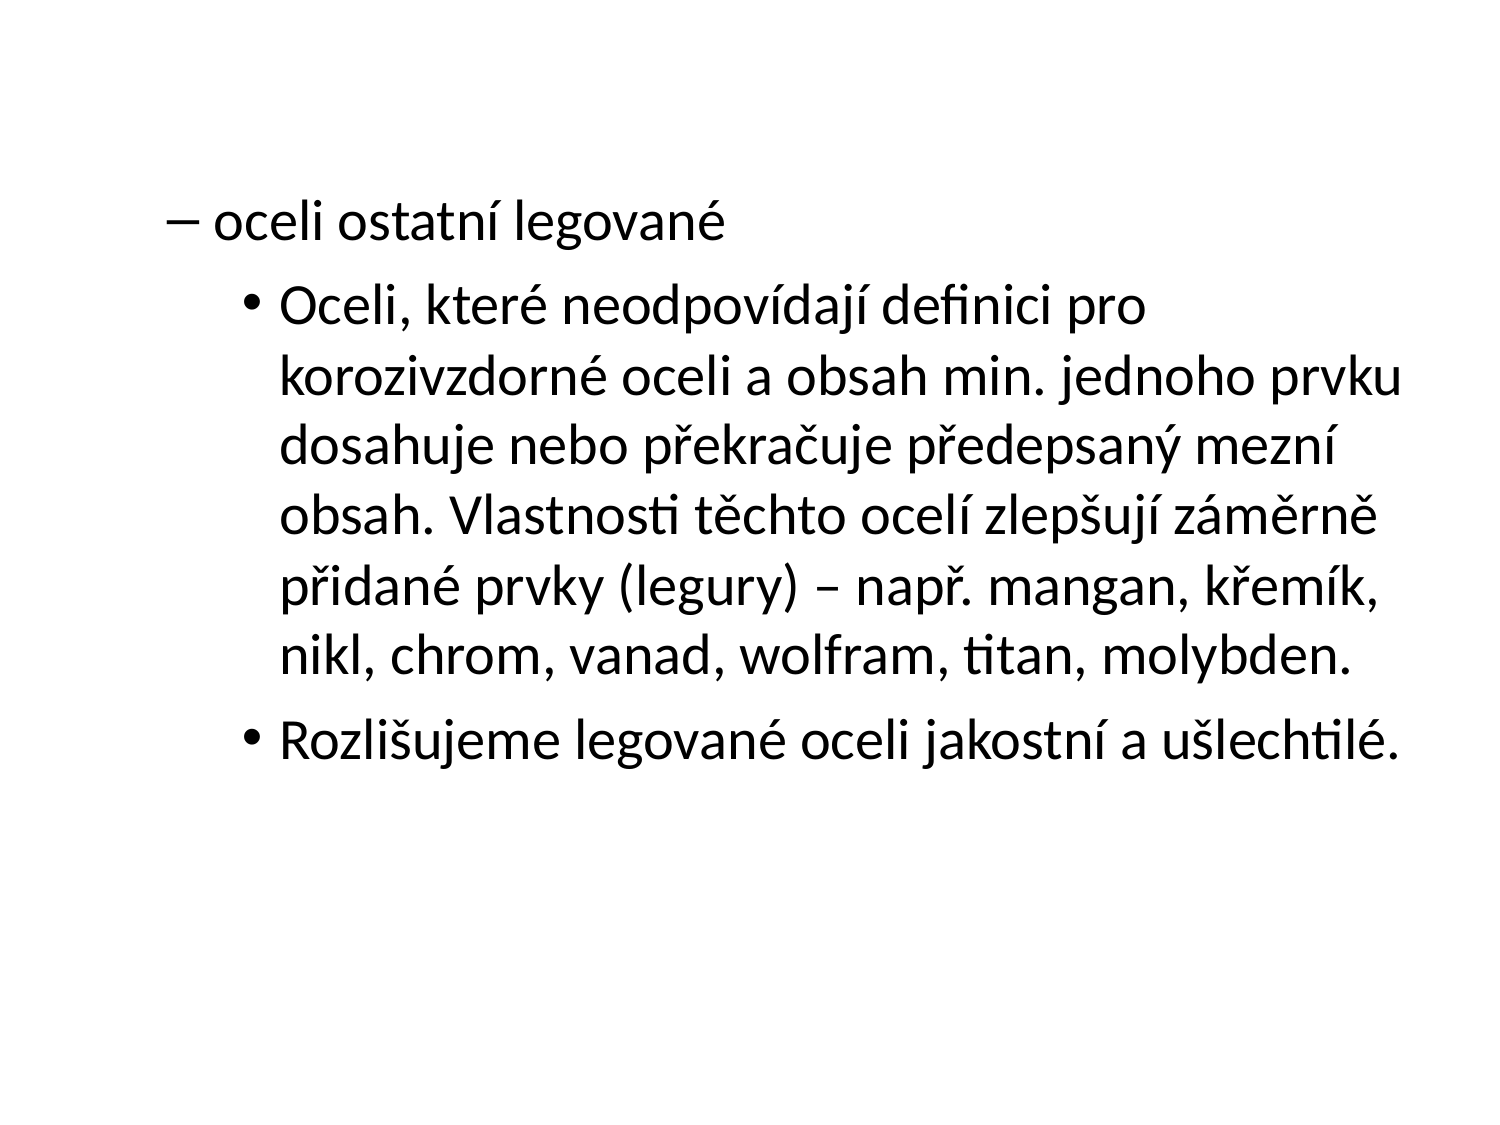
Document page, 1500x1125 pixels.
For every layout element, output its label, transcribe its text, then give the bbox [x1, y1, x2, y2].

list oceli ostatní legované Oceli, které neodpovídají definici pro korozivzdorné oceli a obsah min. jednoho prvku dosahuje nebo překračuje předepsaný mezní obsah. Vlastnosti těchto ocelí zlepšují záměrně přidané prvky (legury) – např. mangan, křemík, nikl, chrom, vanad, wolfram, titan, molybden. Rozlišujeme legované oceli jakostní a ušlechtilé. [76, 90, 1427, 864]
